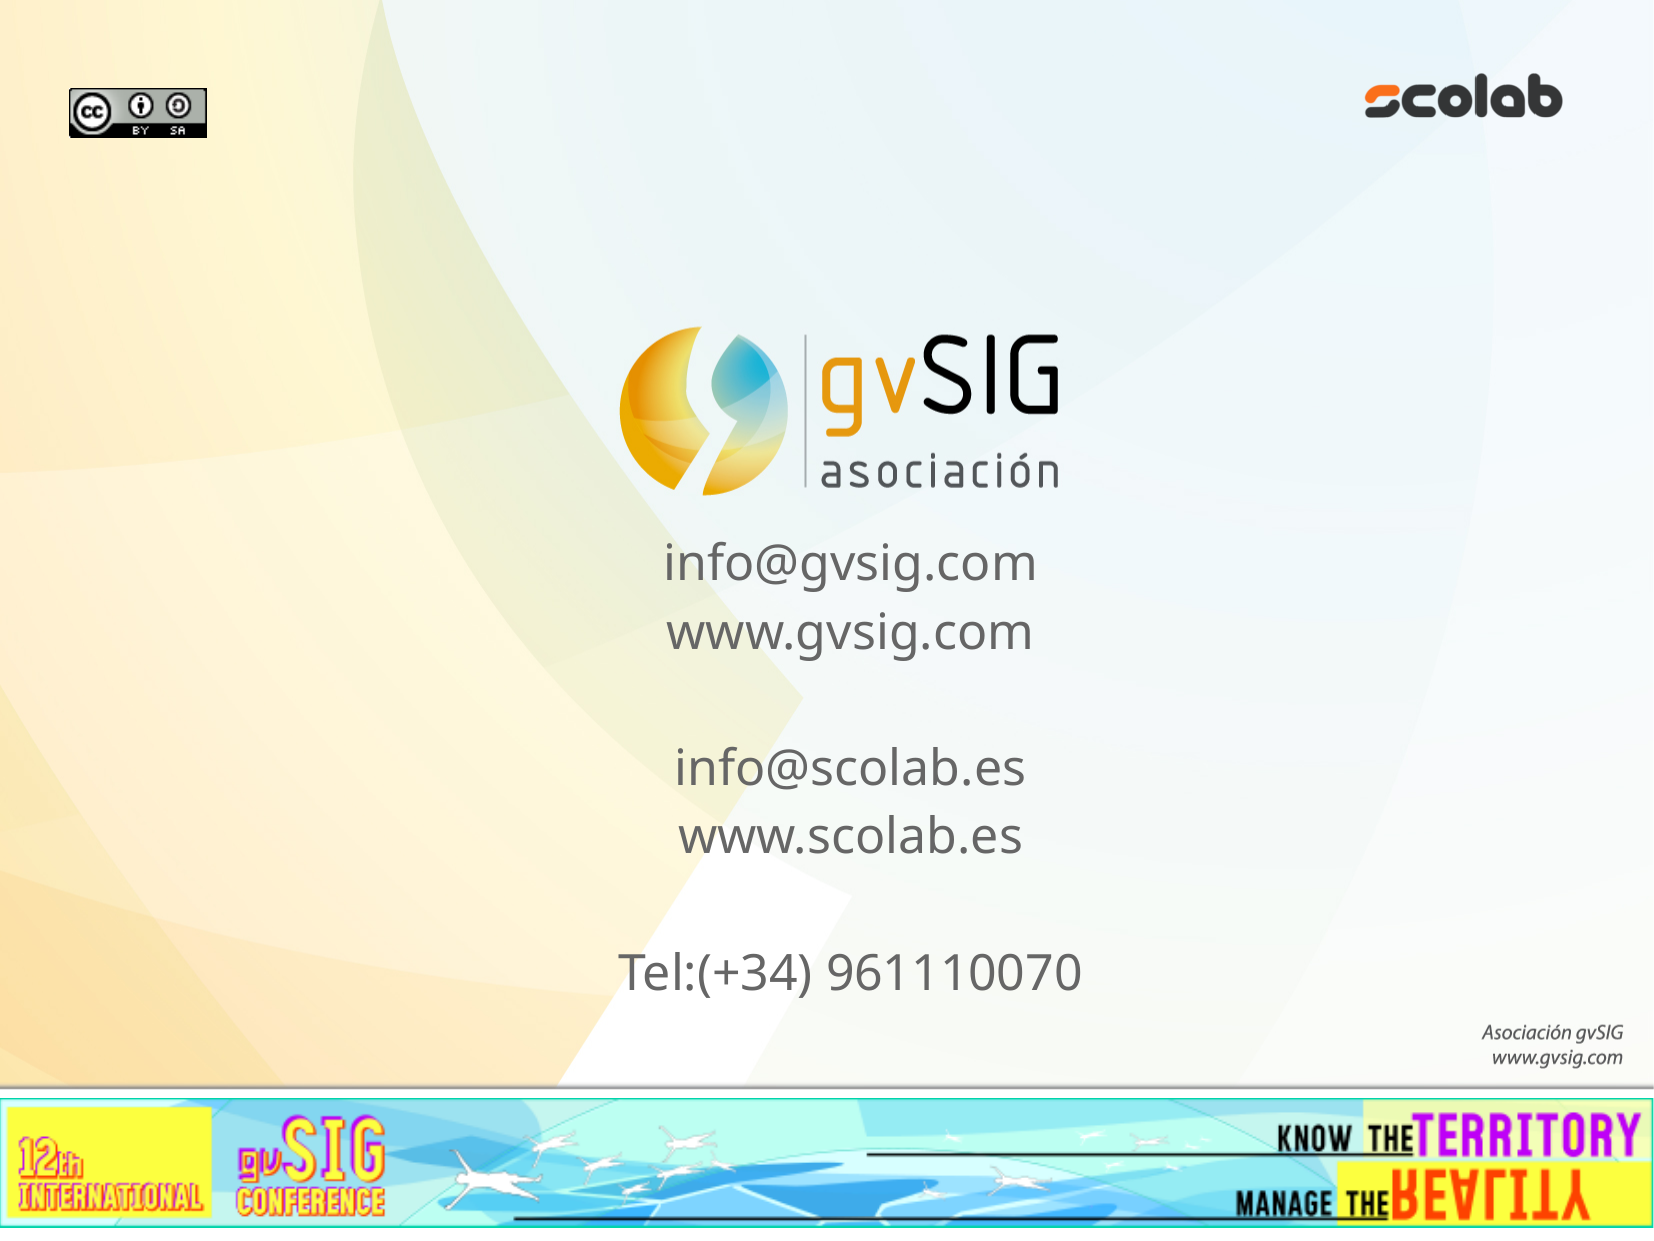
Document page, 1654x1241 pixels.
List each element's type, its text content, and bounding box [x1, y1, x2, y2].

picture [0, 0, 1654, 1241]
title info@gvsig.com www.gvsig.com info@scolab.es www.scolab.es Tel:(+34) 961110070 [136, 561, 1566, 972]
